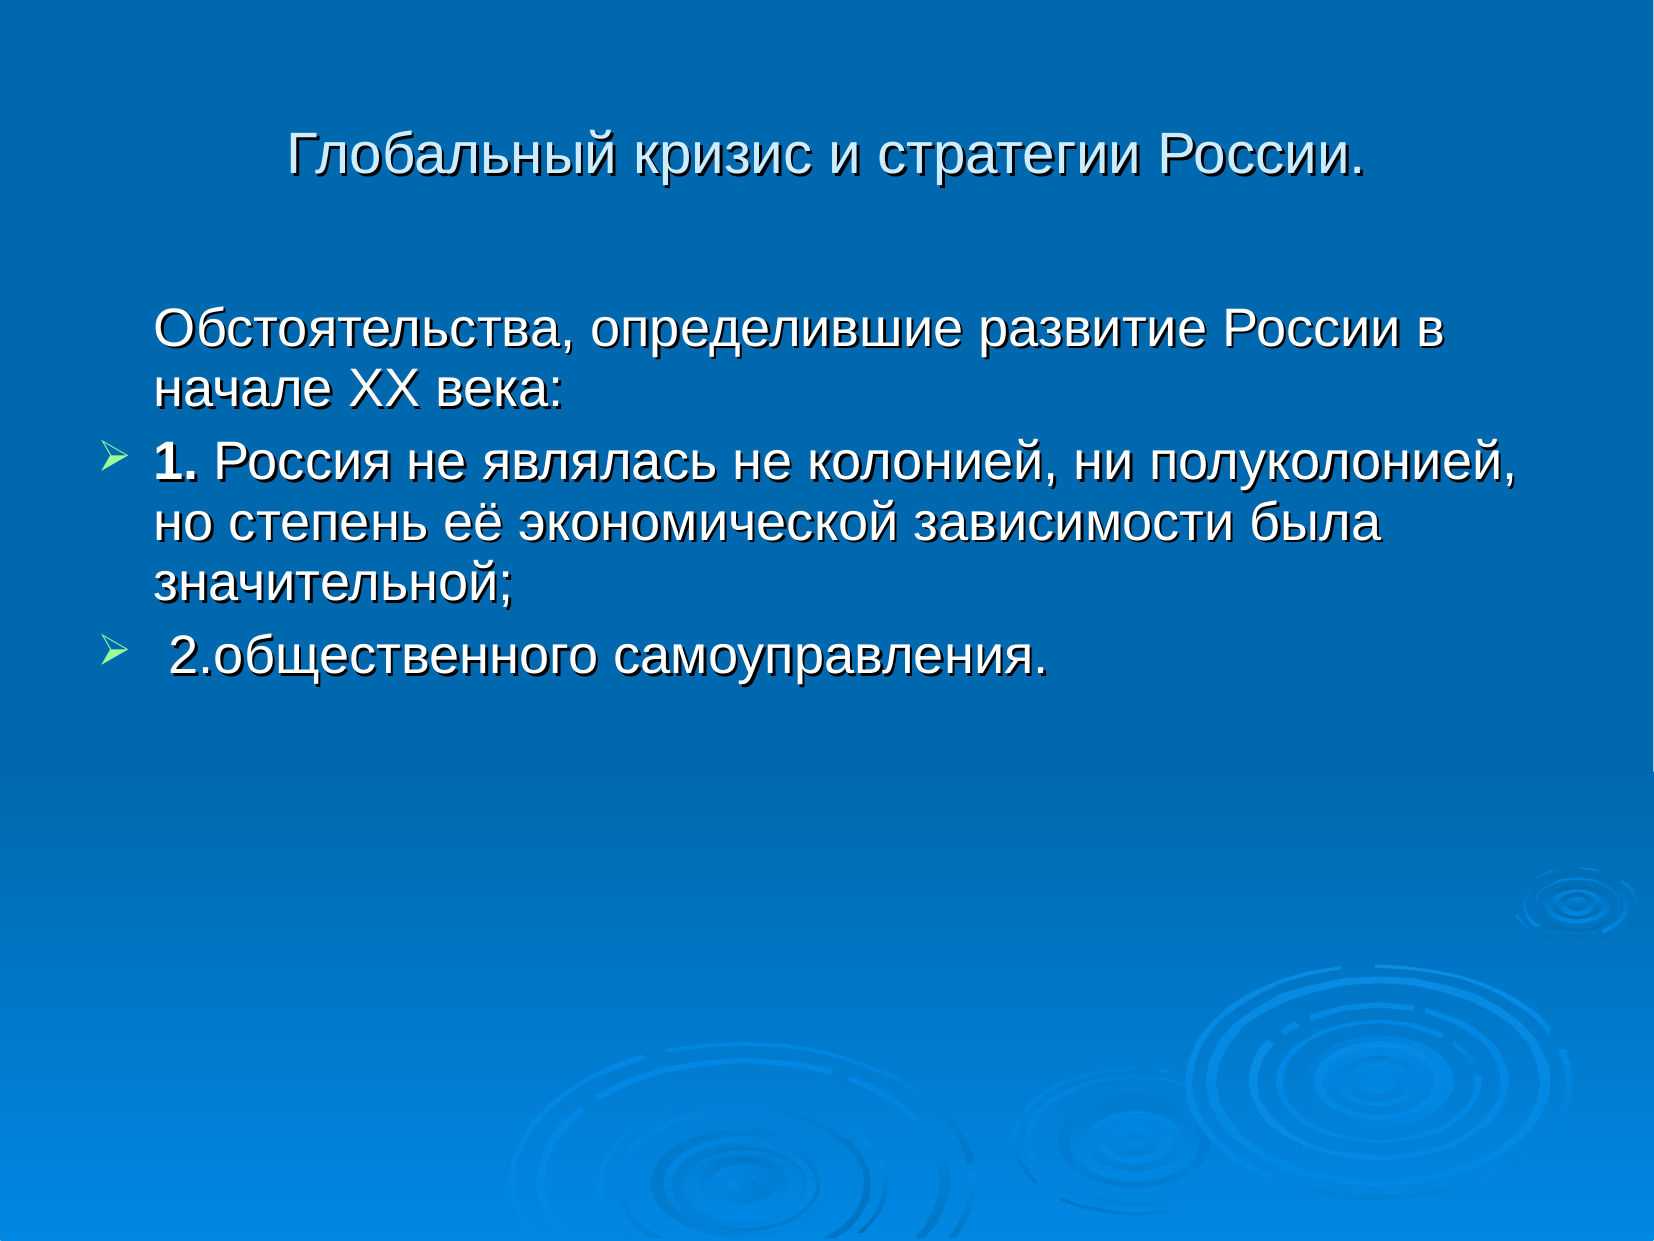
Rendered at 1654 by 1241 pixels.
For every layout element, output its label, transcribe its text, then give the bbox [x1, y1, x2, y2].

list Обстоятельства, определившие развитие России в начале ХХ века: 1. Россия не являлась не колонией, ни полуколонией, но степень её экономической зависимости была значительной; 2.общественного самоуправления. [82, 289, 1571, 1108]
title Глобальный кризис и стратегии России. [82, 50, 1571, 257]
